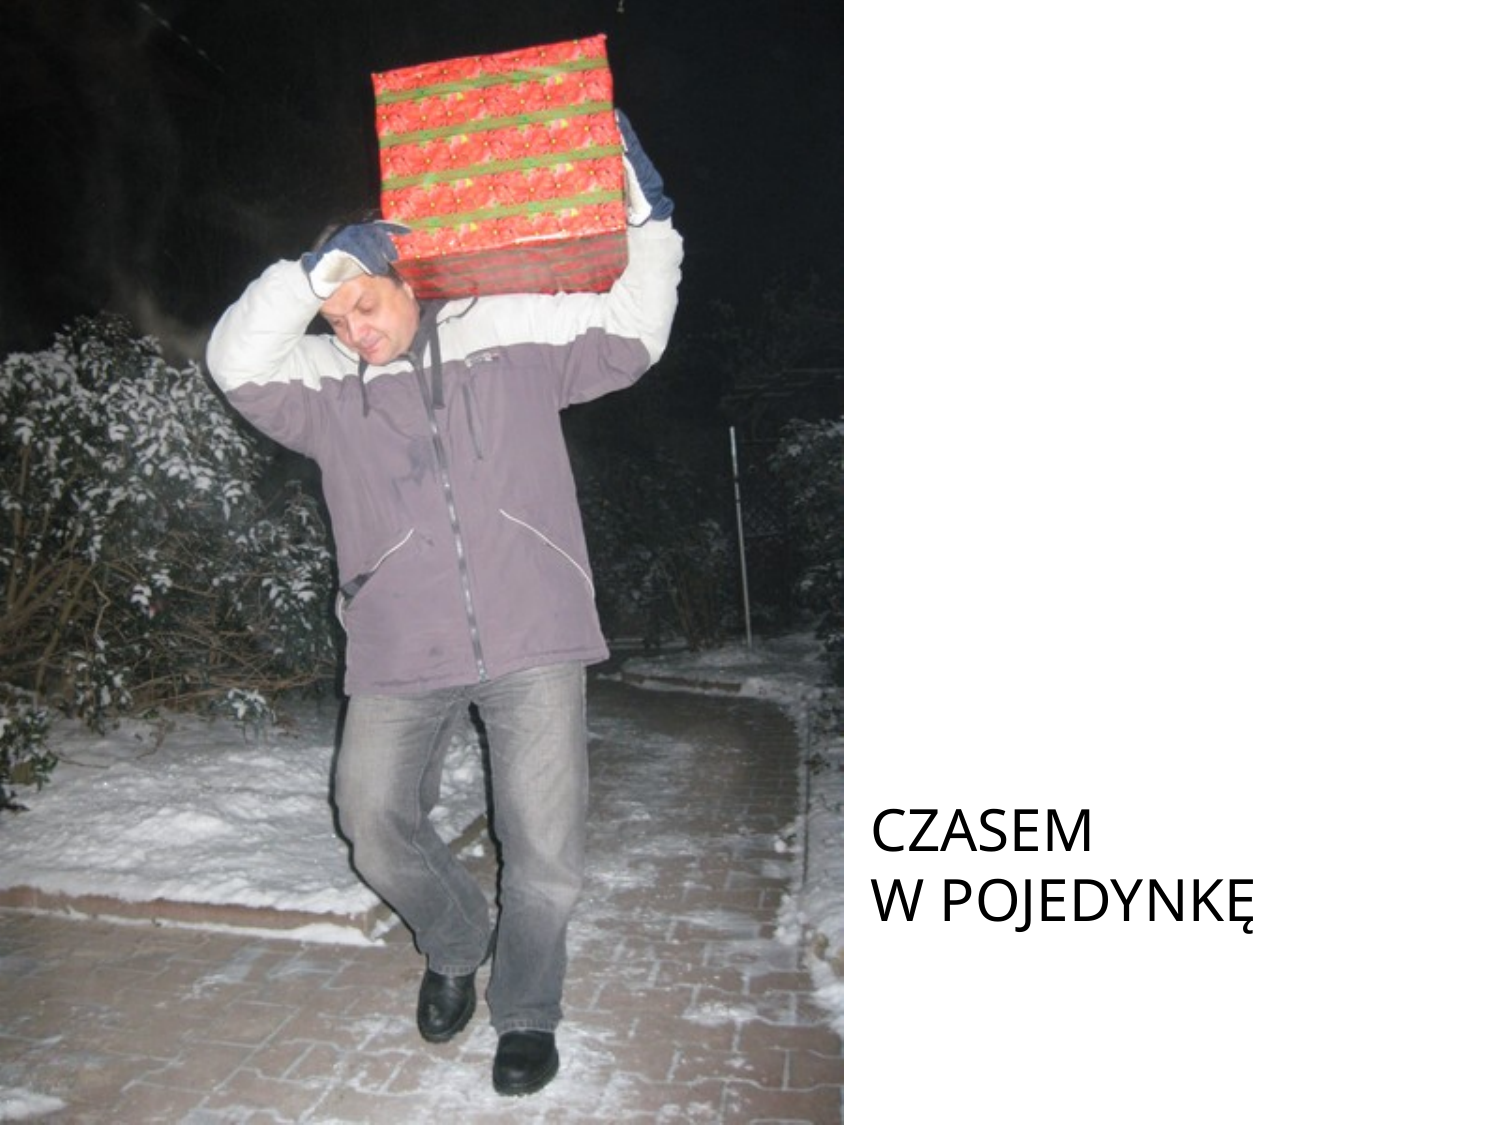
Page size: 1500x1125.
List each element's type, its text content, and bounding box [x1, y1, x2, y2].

text_box CZASEM W POJEDYNKĘ [855, 785, 1369, 942]
picture [0, 0, 844, 1125]
